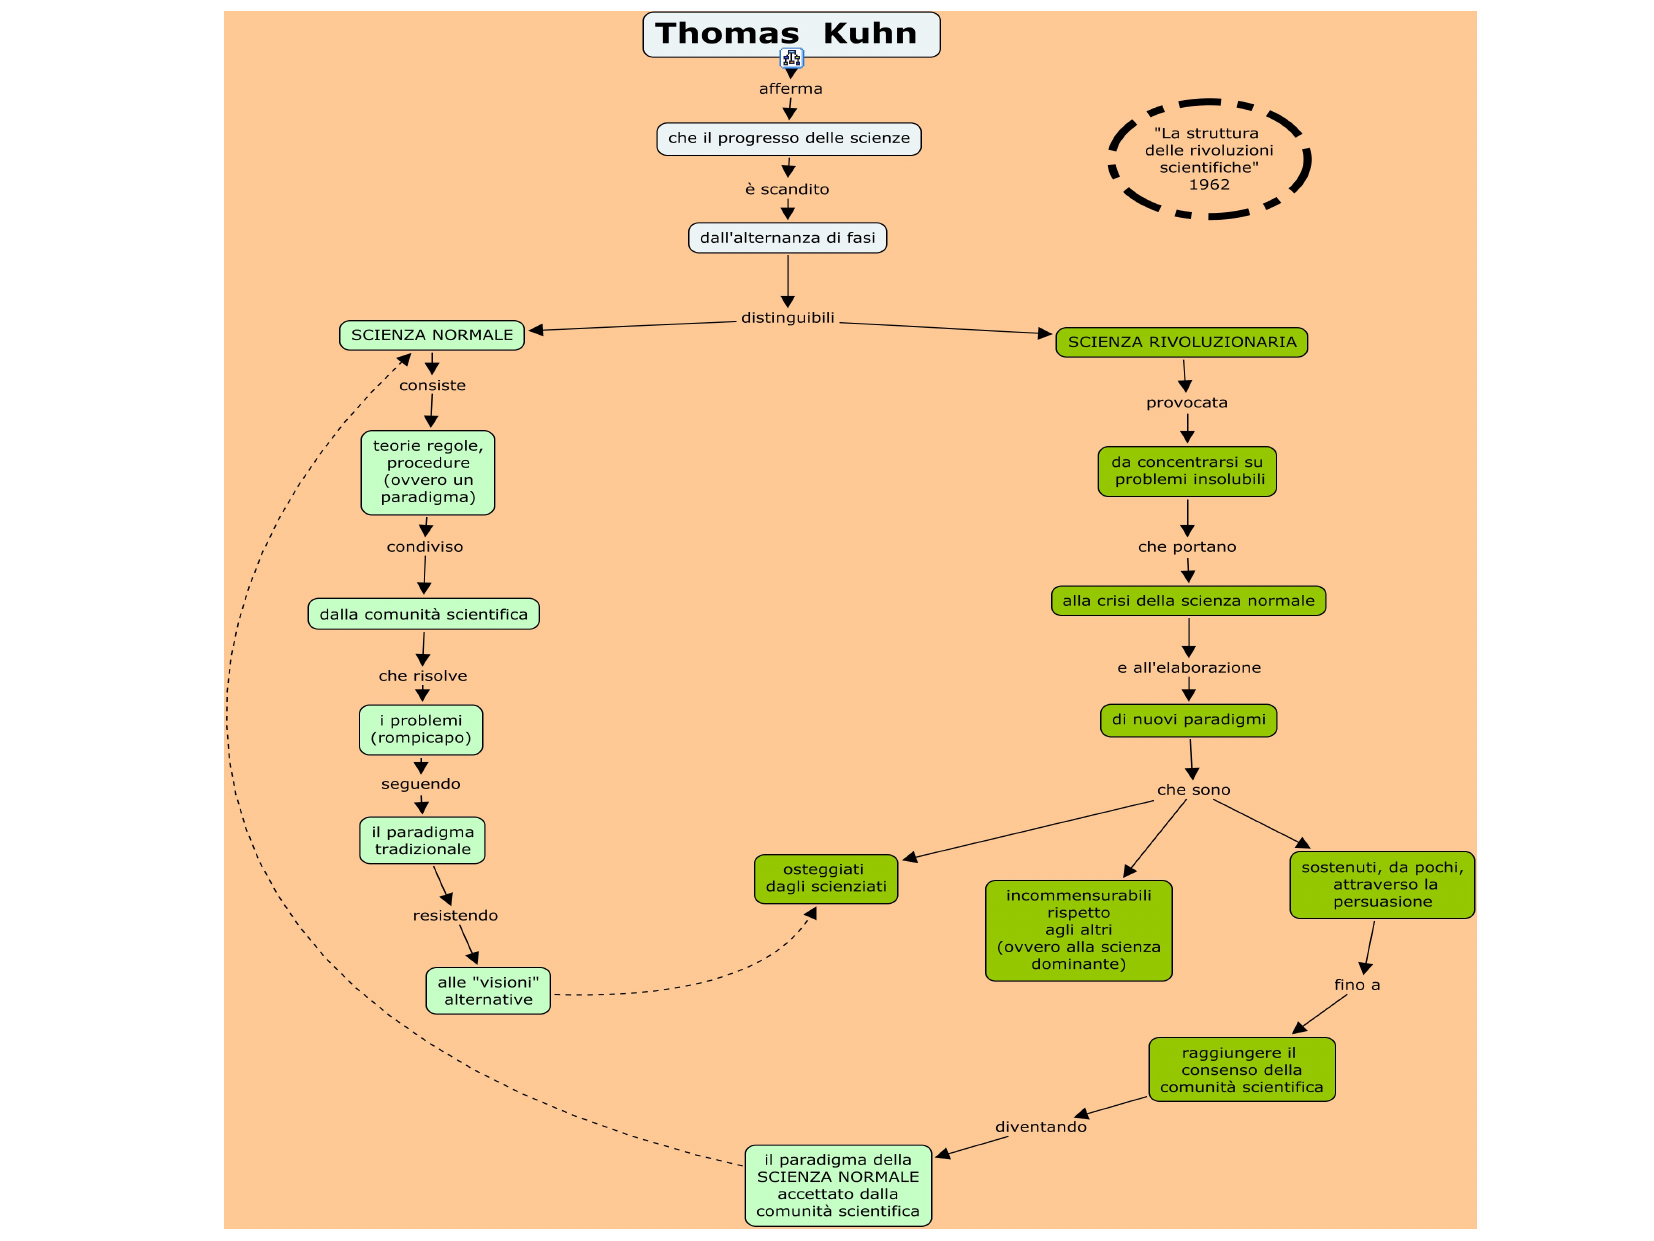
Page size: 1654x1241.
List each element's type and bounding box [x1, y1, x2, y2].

picture [224, 11, 1477, 1229]
